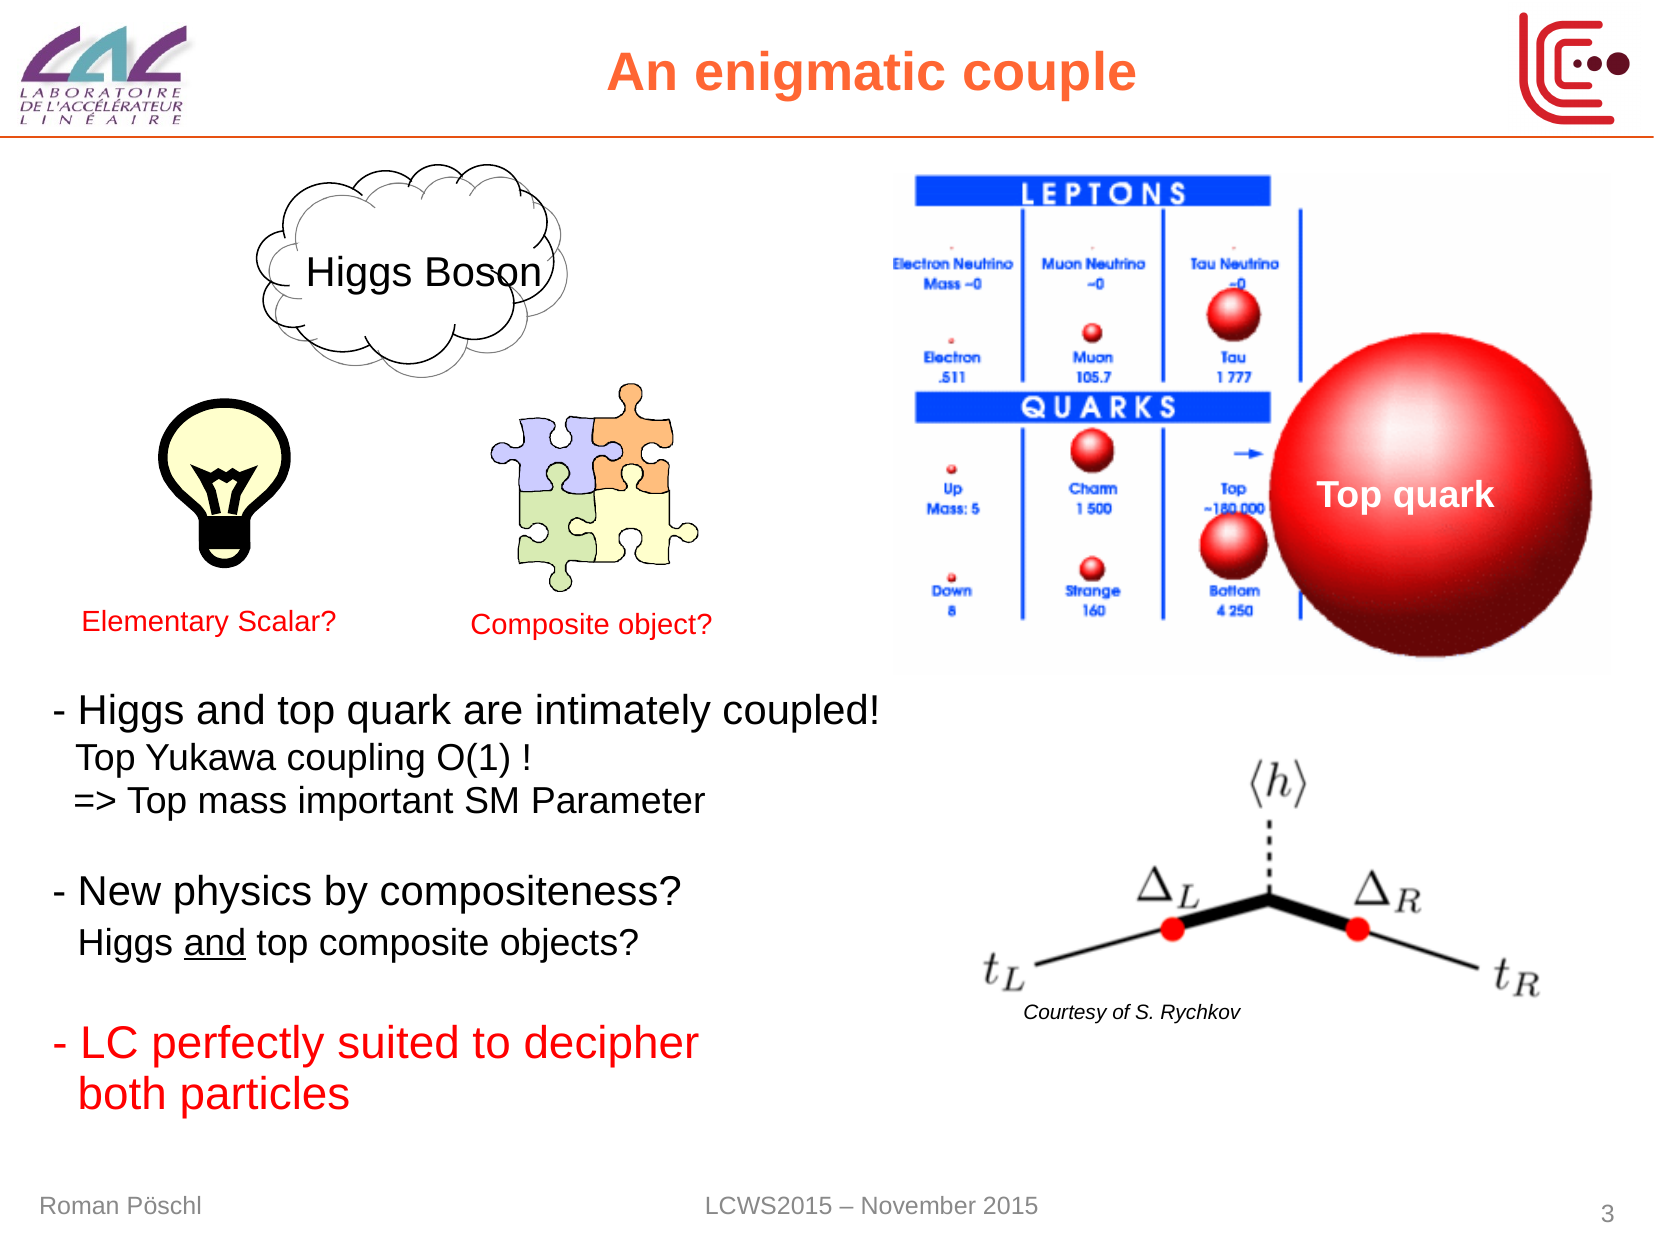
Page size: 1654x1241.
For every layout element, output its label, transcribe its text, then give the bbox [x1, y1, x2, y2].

text_box Elementary Scalar? [66, 597, 380, 647]
picture [1163, 727, 1572, 1028]
text_box Top quark [1301, 462, 1510, 524]
picture [893, 173, 1611, 675]
text_box Composite object? [455, 600, 756, 650]
chart [485, 378, 705, 598]
picture [1508, 2, 1641, 135]
text_box - Higgs and top quark are intimately coupled! Top Yukawa coupling O(1) ! => Top mass important SM Parameter - New physics by compositeness? Higgs and top composite objects? - LC perfectly suited to decipher both particles [37, 679, 1163, 1241]
text_box Courtesy of S. Rychkov [1163, 992, 1281, 1032]
picture [17, 22, 199, 127]
text_box Higgs Boson [255, 237, 569, 303]
title An enigmatic couple [128, 29, 1617, 113]
text_box [162, 403, 287, 564]
